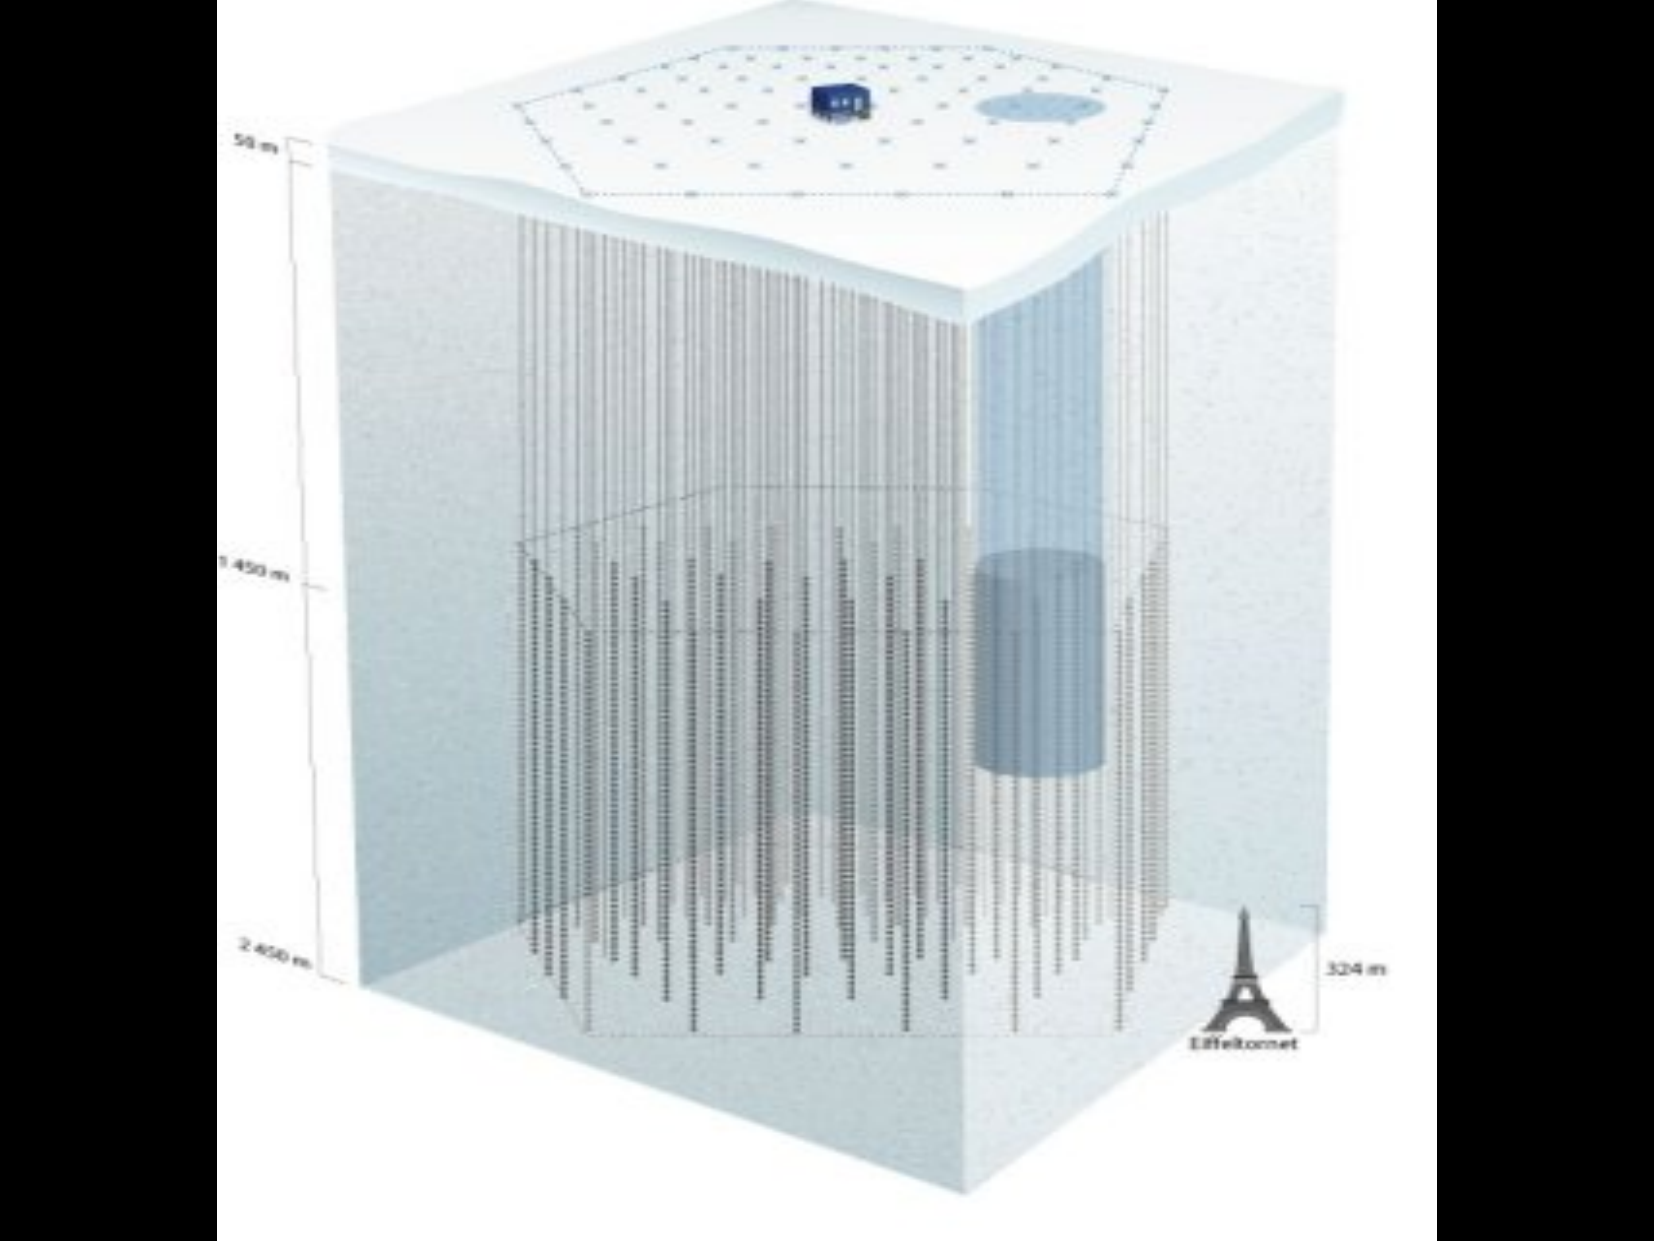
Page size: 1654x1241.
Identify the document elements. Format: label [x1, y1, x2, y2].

picture [217, 0, 1437, 1241]
